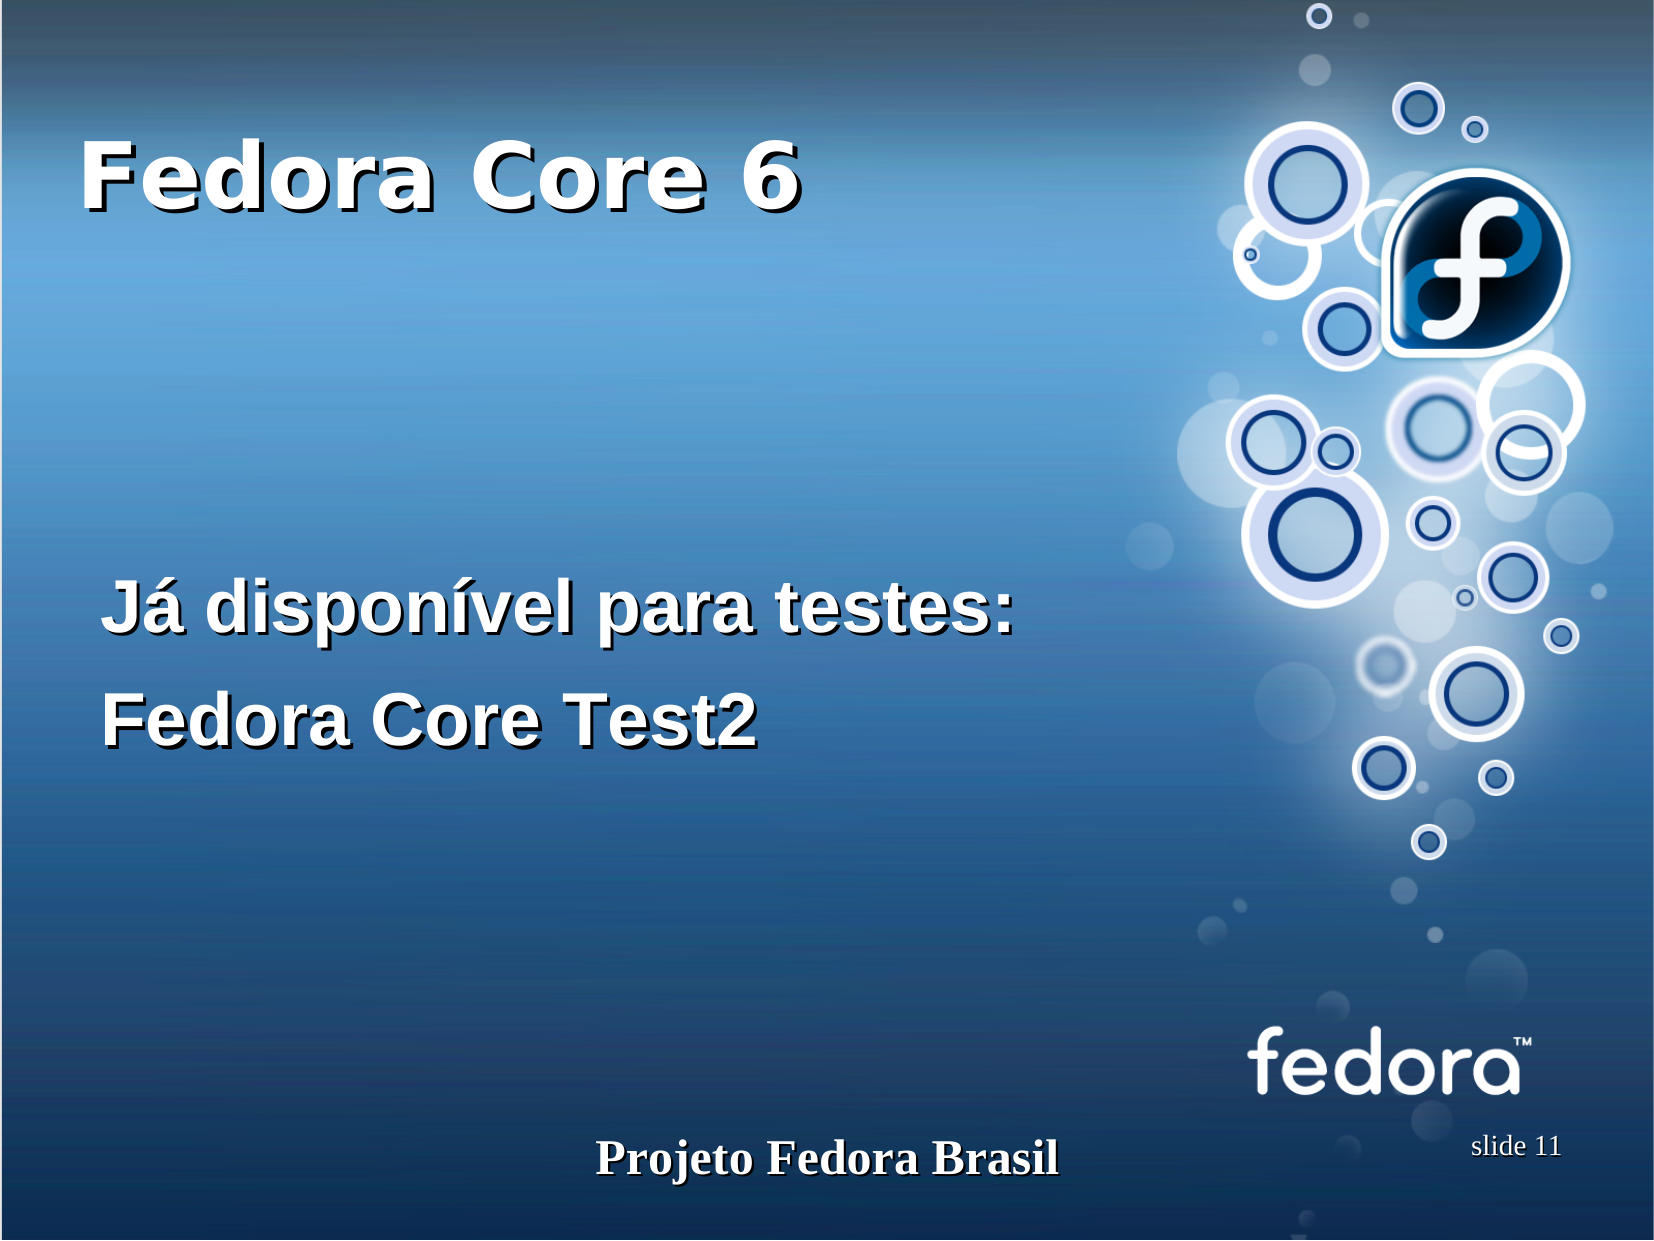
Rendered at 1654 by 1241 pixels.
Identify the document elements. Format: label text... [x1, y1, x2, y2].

list Já disponível para testes: Fedora Core Test2 [82, 337, 1211, 1156]
title Fedora Core 6 [76, 73, 1565, 281]
picture [1, 0, 1654, 1240]
